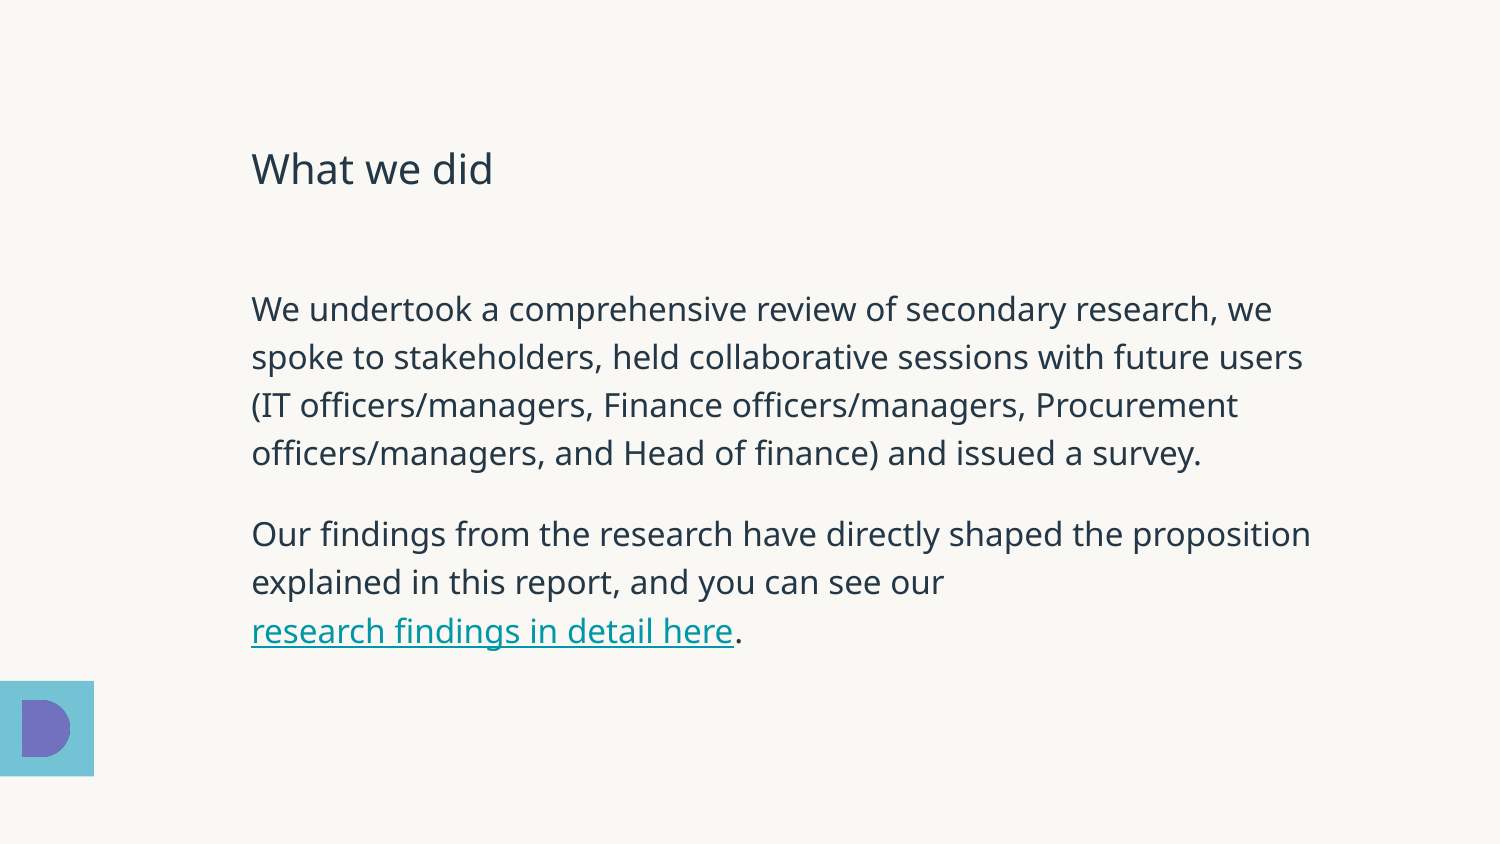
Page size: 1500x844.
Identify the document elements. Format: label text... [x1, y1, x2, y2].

picture [22, 700, 70, 757]
title What we did [236, 118, 1329, 238]
list We undertook a comprehensive review of secondary research, we spoke to stakeholders, held collaborative sessions with future users (IT officers/managers, Finance officers/managers, Procurement officers/managers, and Head of finance) and issued a survey. Our findings from the research have directly shaped the proposition explained in this report, and you can see our research findings in detail here. [236, 265, 1329, 681]
